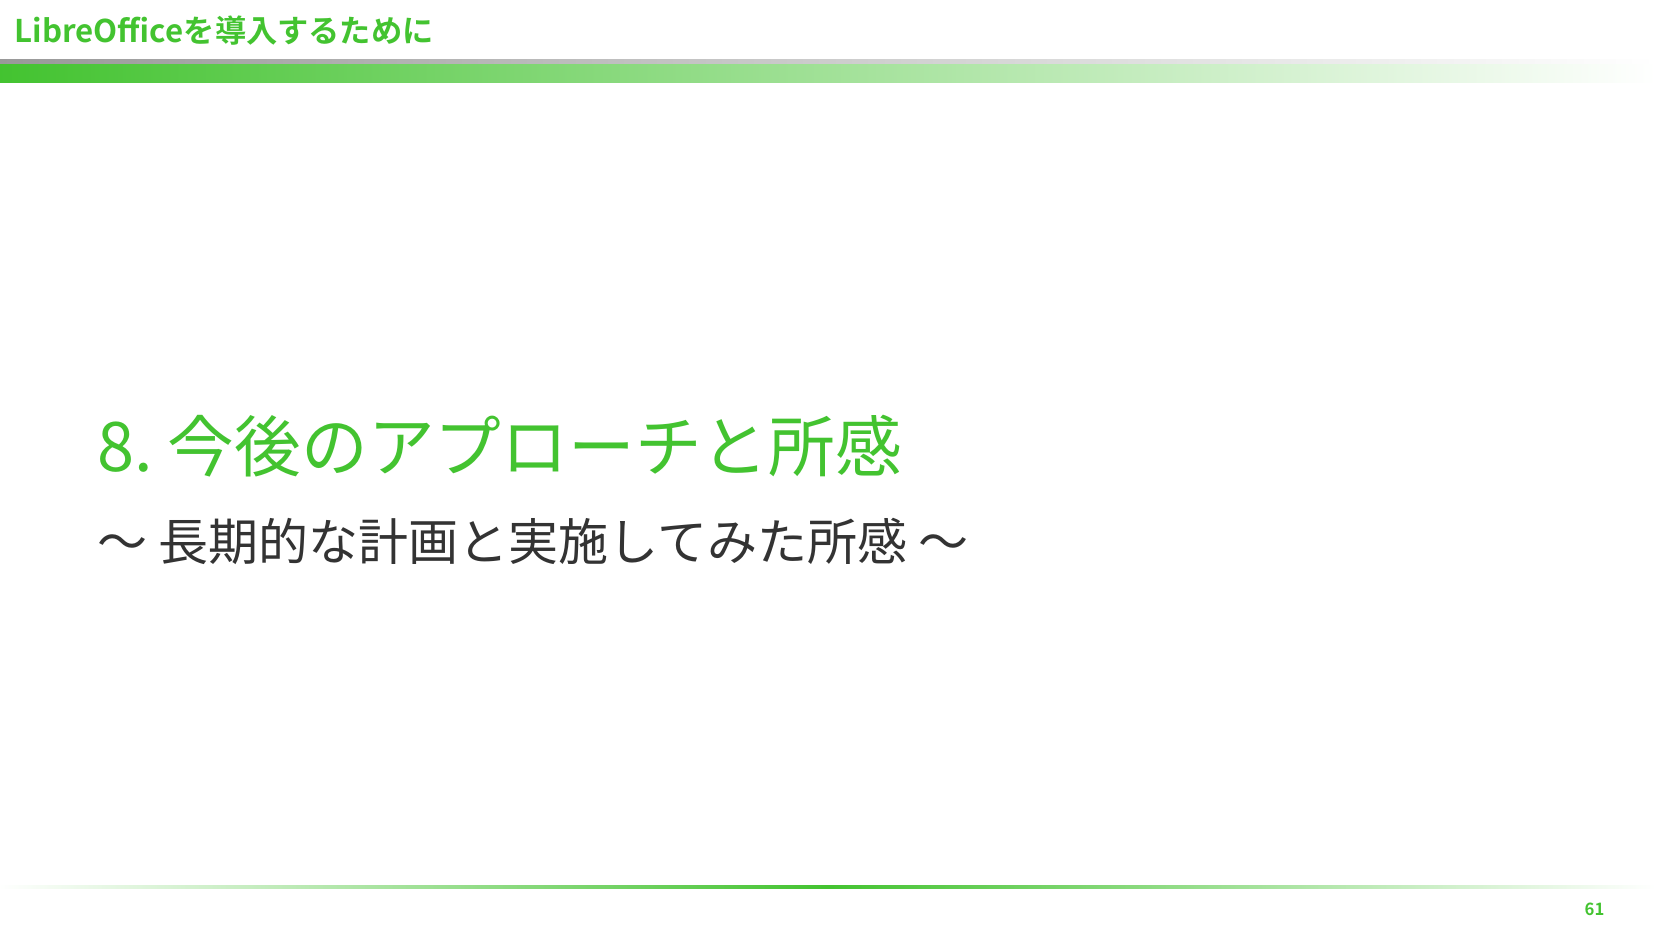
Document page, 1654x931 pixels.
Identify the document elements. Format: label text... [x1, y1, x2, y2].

text_box 8. 今後のアプローチと所感 〜 長期的な計画と実施してみた所感 〜 [82, 129, 1565, 839]
text_box LibreOfficeを導入するために [0, 0, 1376, 59]
text_box [0, 59, 1654, 83]
text_box [0, 885, 1654, 889]
text_box <番号> [1535, 888, 1654, 928]
